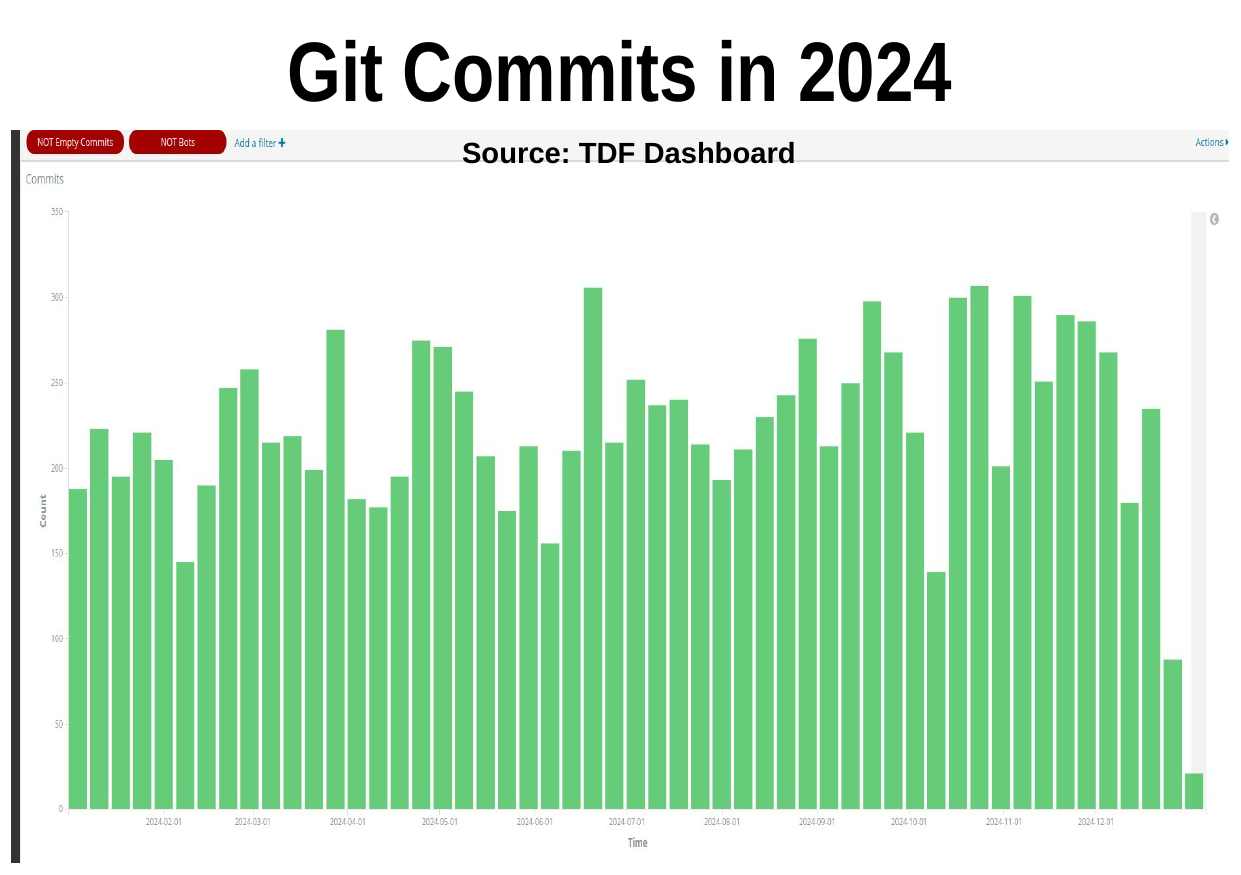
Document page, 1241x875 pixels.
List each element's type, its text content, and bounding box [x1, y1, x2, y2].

title Git Commits in 2024 [11, 12, 1229, 131]
text_box Source: TDF Dashboard [447, 130, 812, 184]
picture [11, 131, 1229, 863]
